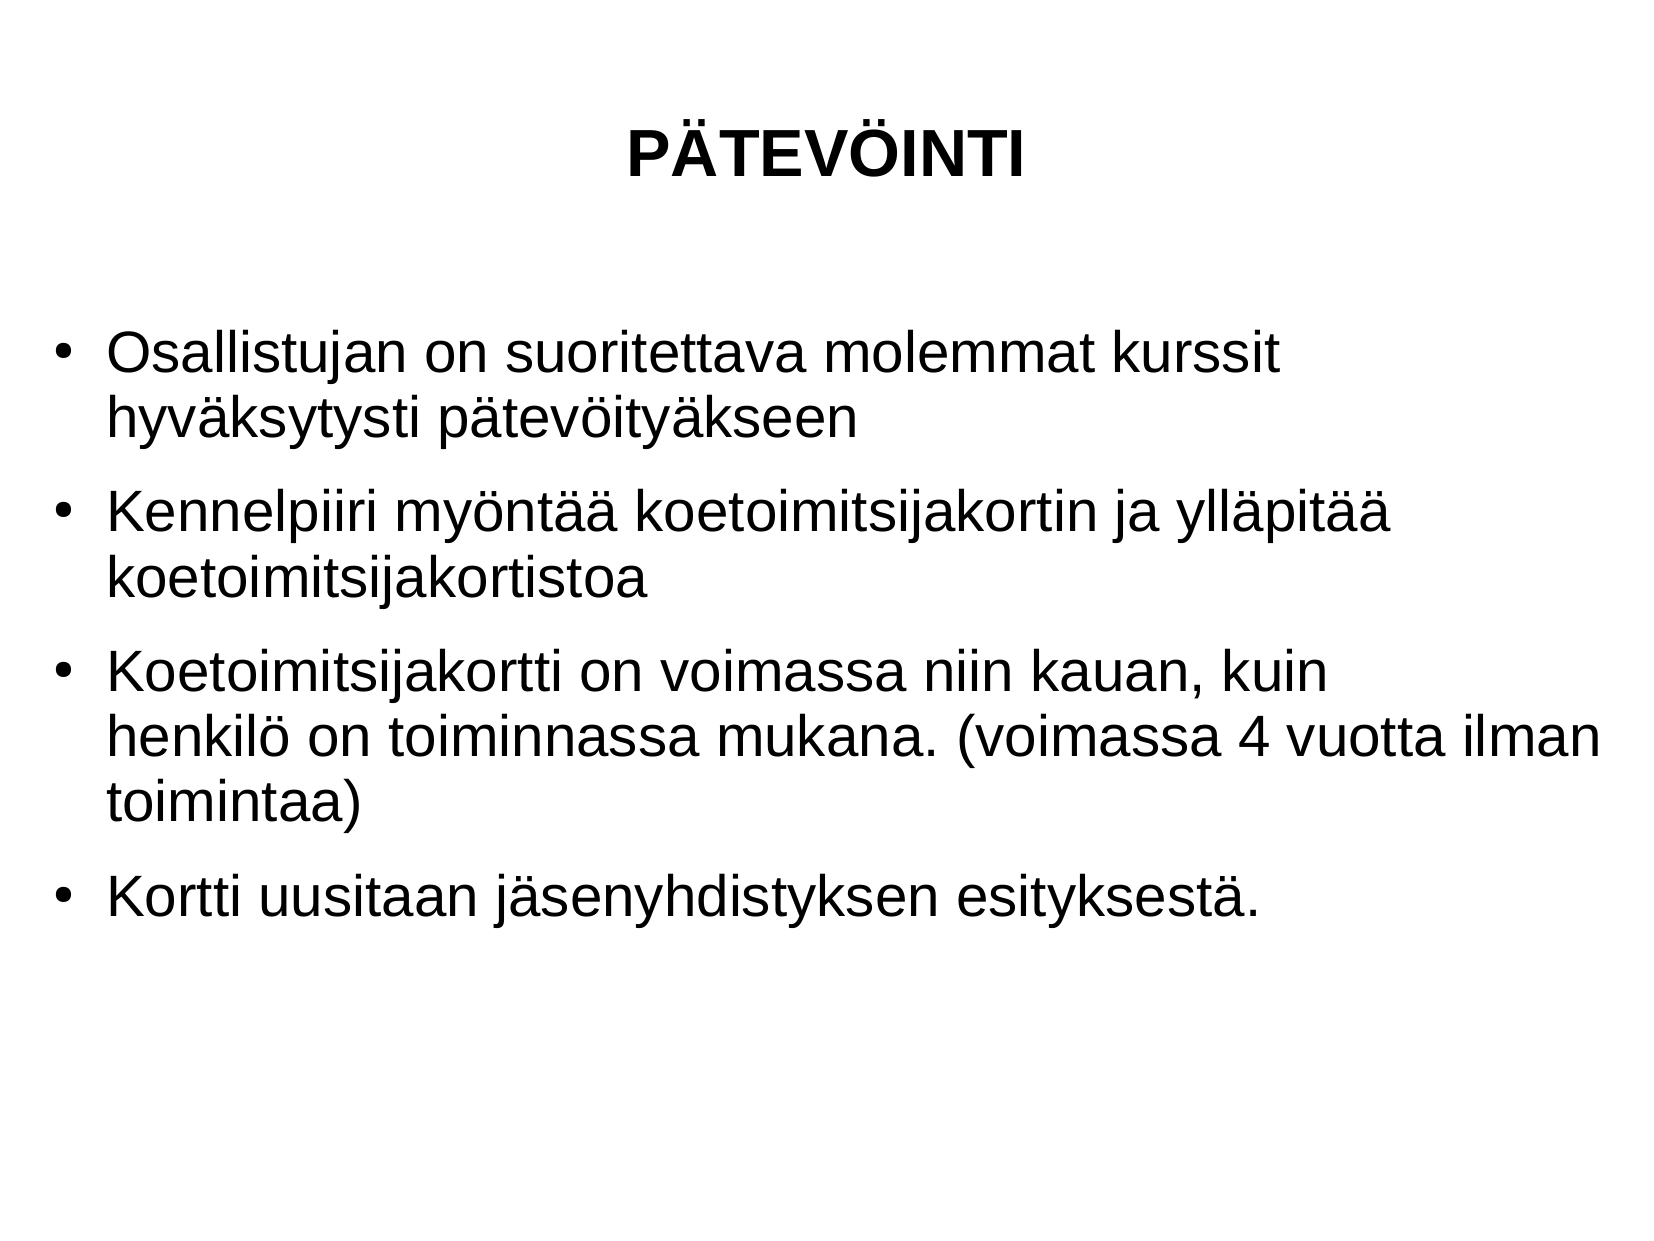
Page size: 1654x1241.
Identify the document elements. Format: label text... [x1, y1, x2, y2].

title PÄTEVÖINTI [82, 49, 1571, 257]
list Osallistujan on suoritettava molemmat kurssit hyväksytysti pätevöityäkseen Kennelpiiri myöntää koetoimitsijakortin ja ylläpitää koetoimitsijakortistoa Koetoimitsijakortti on voimassa niin kauan, kuin henkilö on toiminnassa mukana. (voimassa 4 vuotta ilman toimintaa) Kortti uusitaan jäsenyhdistyksen esityksestä. [35, 319, 1654, 1031]
